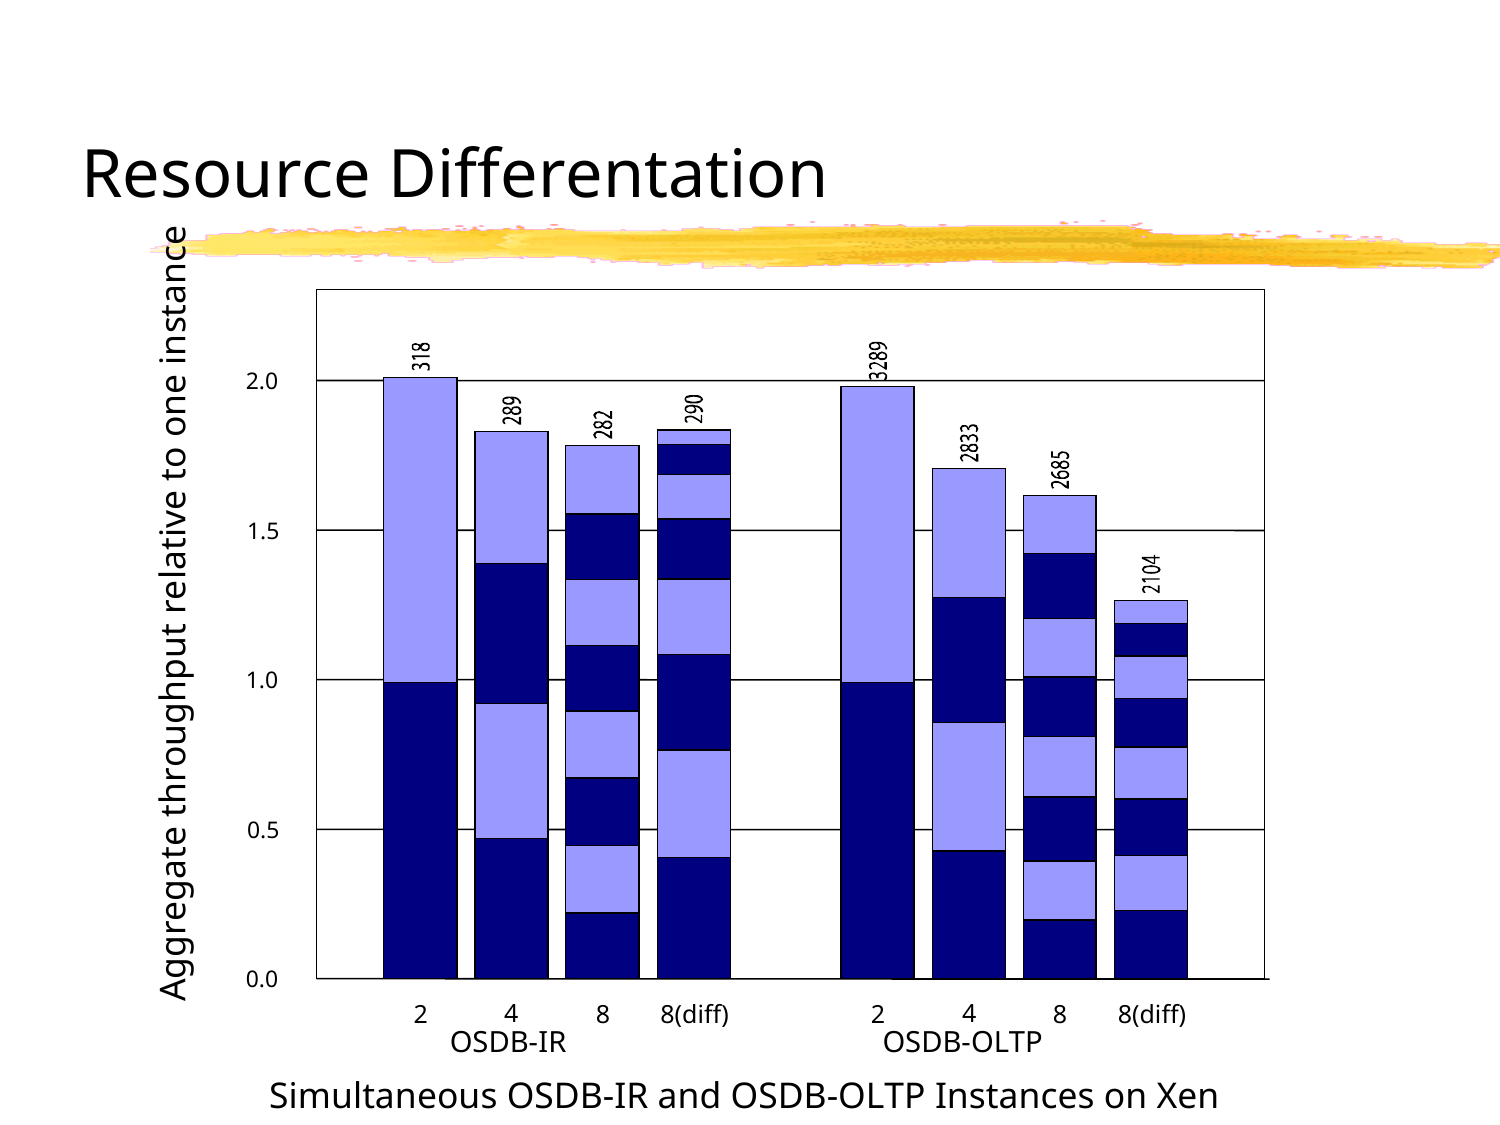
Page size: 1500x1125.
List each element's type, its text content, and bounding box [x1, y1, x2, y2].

text_box [1141, 585, 1160, 594]
text_box 2 [413, 996, 429, 1031]
text_box Simultaneous OSDB-IR and OSDB-OLTP Instances on Xen [269, 1070, 1221, 1120]
text_box OSDB-IR [449, 1021, 567, 1062]
text_box 4 [504, 995, 519, 1021]
text_box [474, 431, 549, 978]
text_box [502, 396, 522, 405]
text_box 2.0 [245, 364, 279, 396]
text_box [593, 430, 613, 439]
text_box 4 [965, 1008, 971, 1016]
text_box [932, 468, 1006, 978]
text_box [1141, 578, 1160, 583]
text_box 0.5 [247, 813, 280, 846]
text_box 4 [507, 1008, 513, 1016]
text_box [868, 362, 887, 370]
text_box OSDB-OLTP [882, 1021, 1044, 1062]
text_box [502, 406, 522, 415]
text_box [1051, 480, 1069, 489]
text_box [868, 351, 888, 361]
text_box [565, 445, 639, 978]
text_box [959, 453, 979, 462]
text_box 8(diff) [1117, 996, 1187, 1031]
text_box [959, 424, 979, 433]
text_box [959, 434, 979, 452]
picture [196, 215, 1500, 279]
text_box 1.0 [245, 663, 279, 696]
text_box 8(diff) [660, 996, 730, 1031]
text_box [411, 362, 430, 371]
text_box [1114, 600, 1188, 978]
text_box [593, 411, 613, 419]
text_box [684, 414, 703, 424]
text_box 1.5 [247, 514, 280, 546]
text_box Aggregate throughput relative to one instance [147, 224, 196, 1002]
text_box [657, 429, 731, 978]
text_box [684, 395, 704, 414]
text_box [868, 341, 888, 351]
text_box [593, 420, 613, 429]
text_box [502, 416, 522, 425]
text_box 4 [962, 995, 977, 1021]
text_box [411, 355, 430, 360]
text_box 8 [595, 996, 611, 1031]
text_box [383, 377, 457, 978]
text_box [411, 342, 430, 352]
title Resource Differentation [66, 37, 1342, 225]
text_box 8 [1052, 996, 1068, 1031]
text_box [1051, 460, 1070, 479]
text_box [1051, 451, 1070, 460]
text_box [1141, 554, 1161, 574]
text_box [1023, 495, 1097, 978]
text_box 0.0 [245, 963, 279, 995]
text_box [841, 386, 914, 978]
text_box 2 [870, 996, 886, 1031]
text_box [868, 372, 888, 381]
